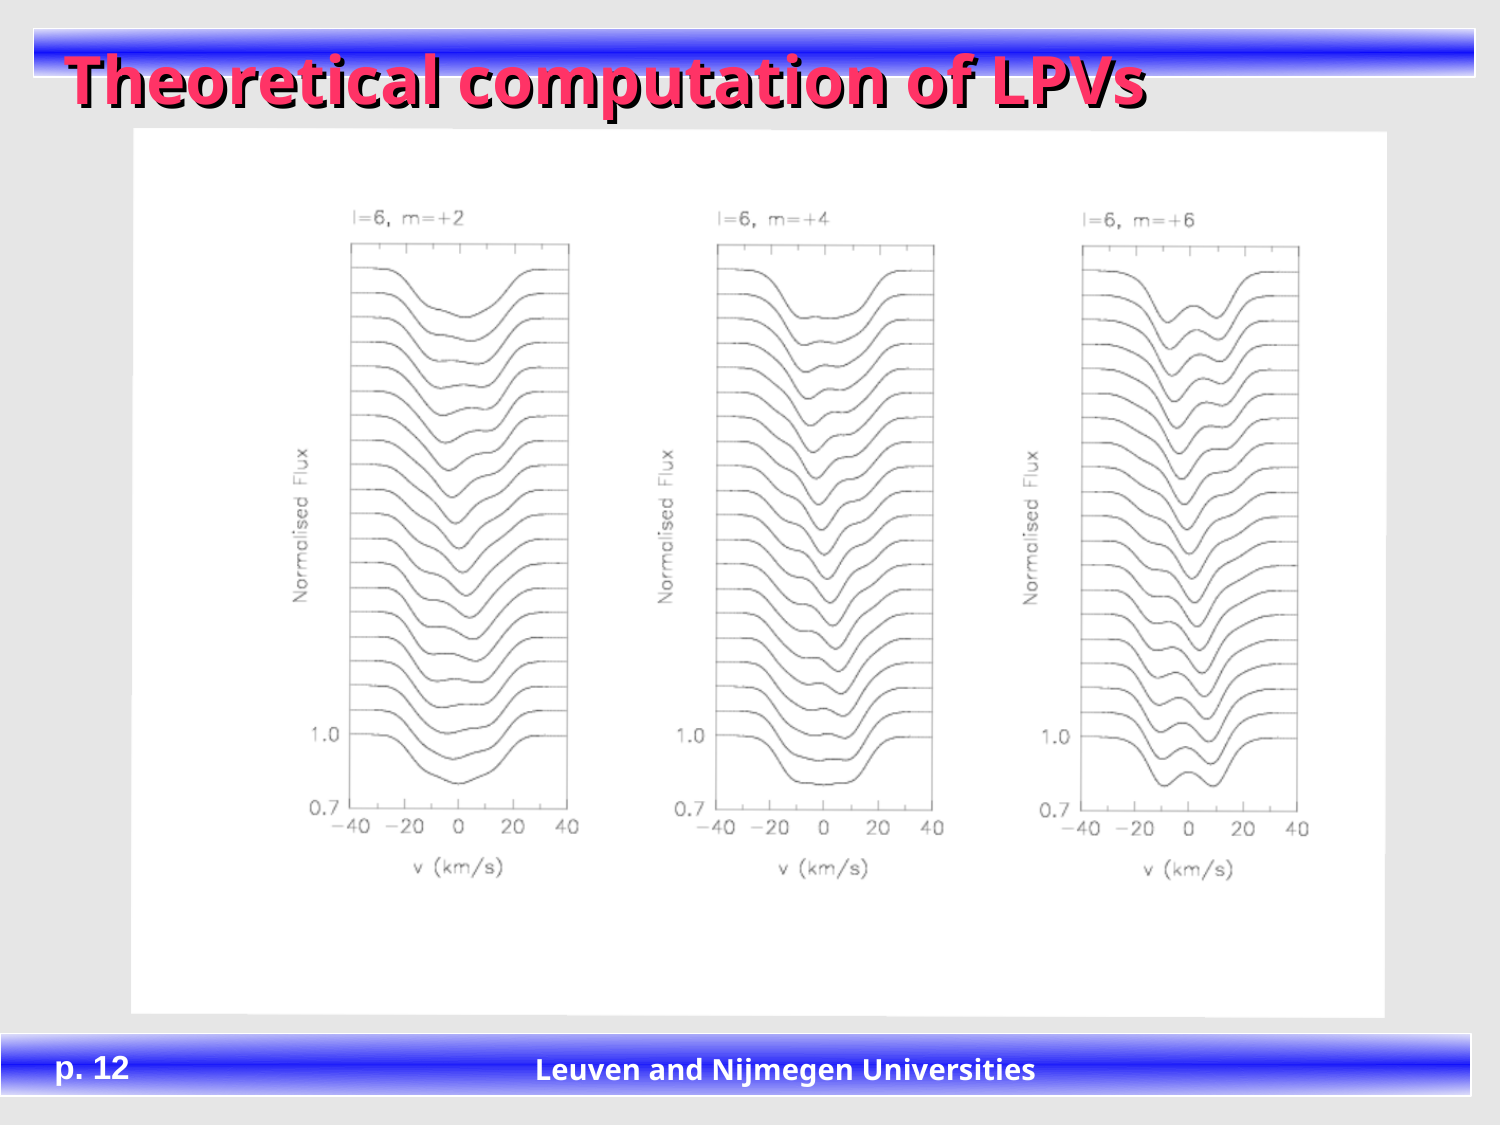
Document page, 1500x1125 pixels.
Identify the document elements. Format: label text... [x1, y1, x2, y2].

title Theoretical computation of LPVs [64, 20, 1500, 137]
title Moment method: Briquet & Aerts (2003) [126, 1055, 1470, 1059]
picture [130, 127, 1387, 1018]
title Moment method: Briquet & Aerts (2003) [1034, 1070, 1470, 1074]
